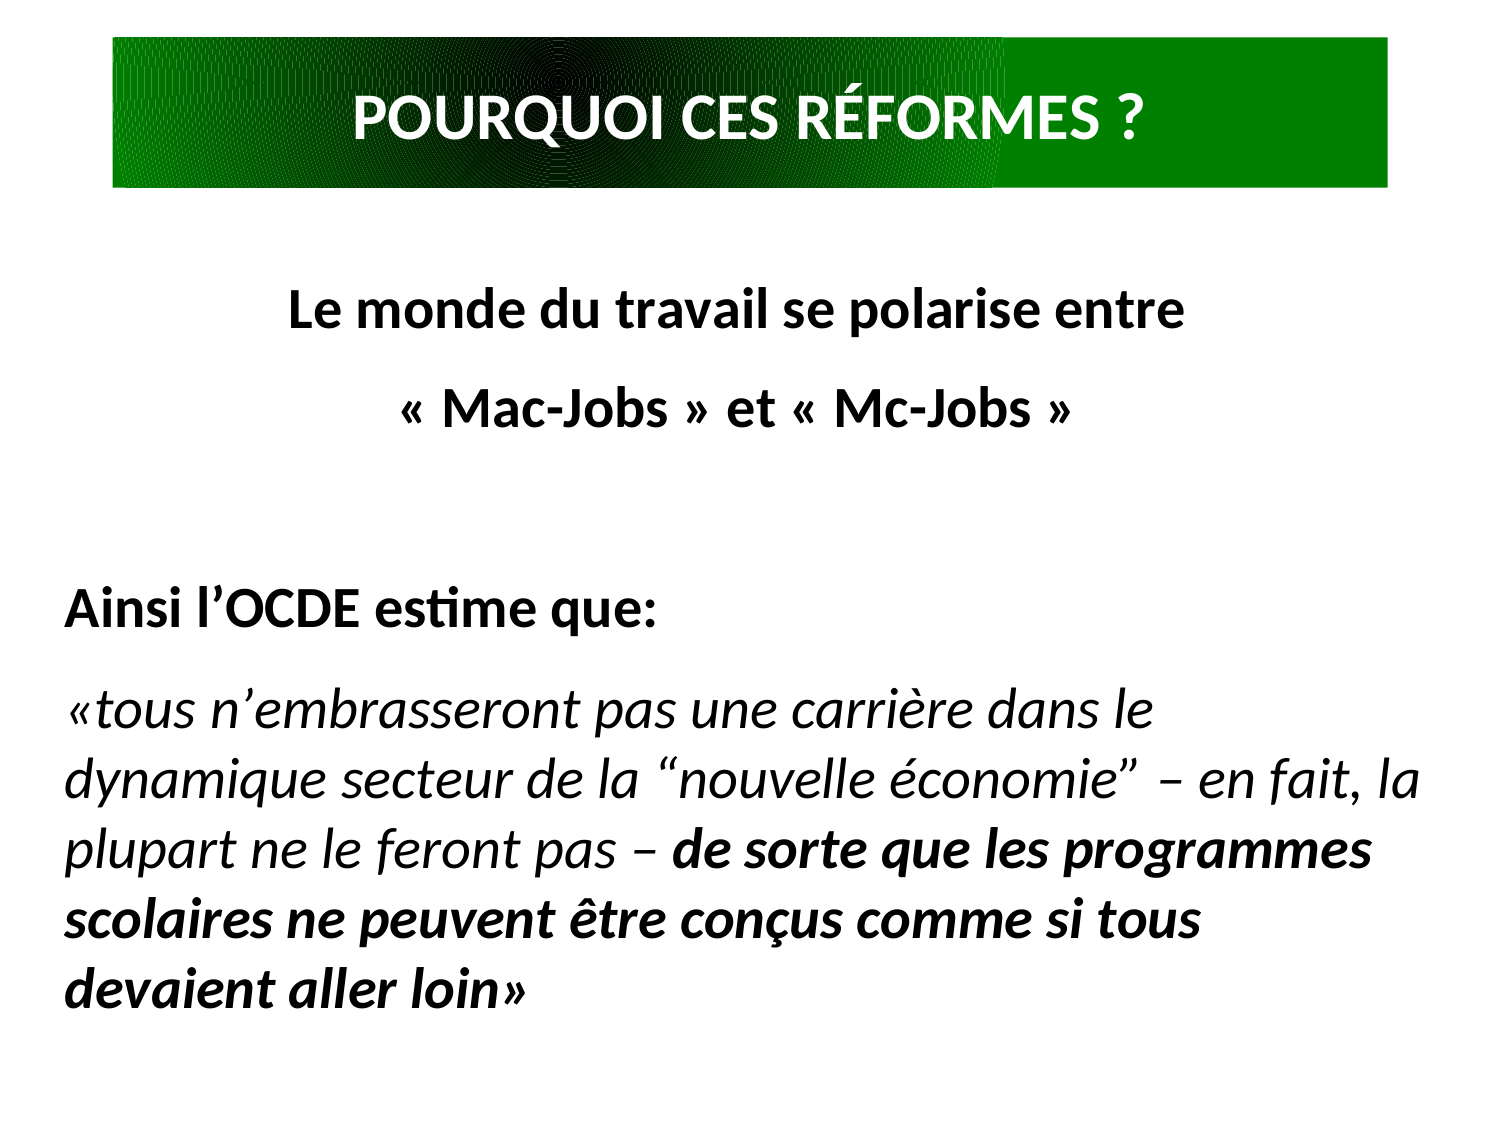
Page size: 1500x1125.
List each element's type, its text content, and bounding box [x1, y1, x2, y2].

title POURQUOI CES RÉFORMES ? [112, 37, 1388, 188]
text_box Le monde du travail se polarise entre « Mac-Jobs » et « Mc-Jobs » Ainsi l’OCDE estime que: «tous n’embrasseront pas une carrière dans le dynamique secteur de la “nouvelle économie” – en fait, la plupart ne le feront pas – de sorte que les programmes scolaires ne peuvent être conçus comme si tous devaient aller loin» [49, 262, 1438, 1125]
